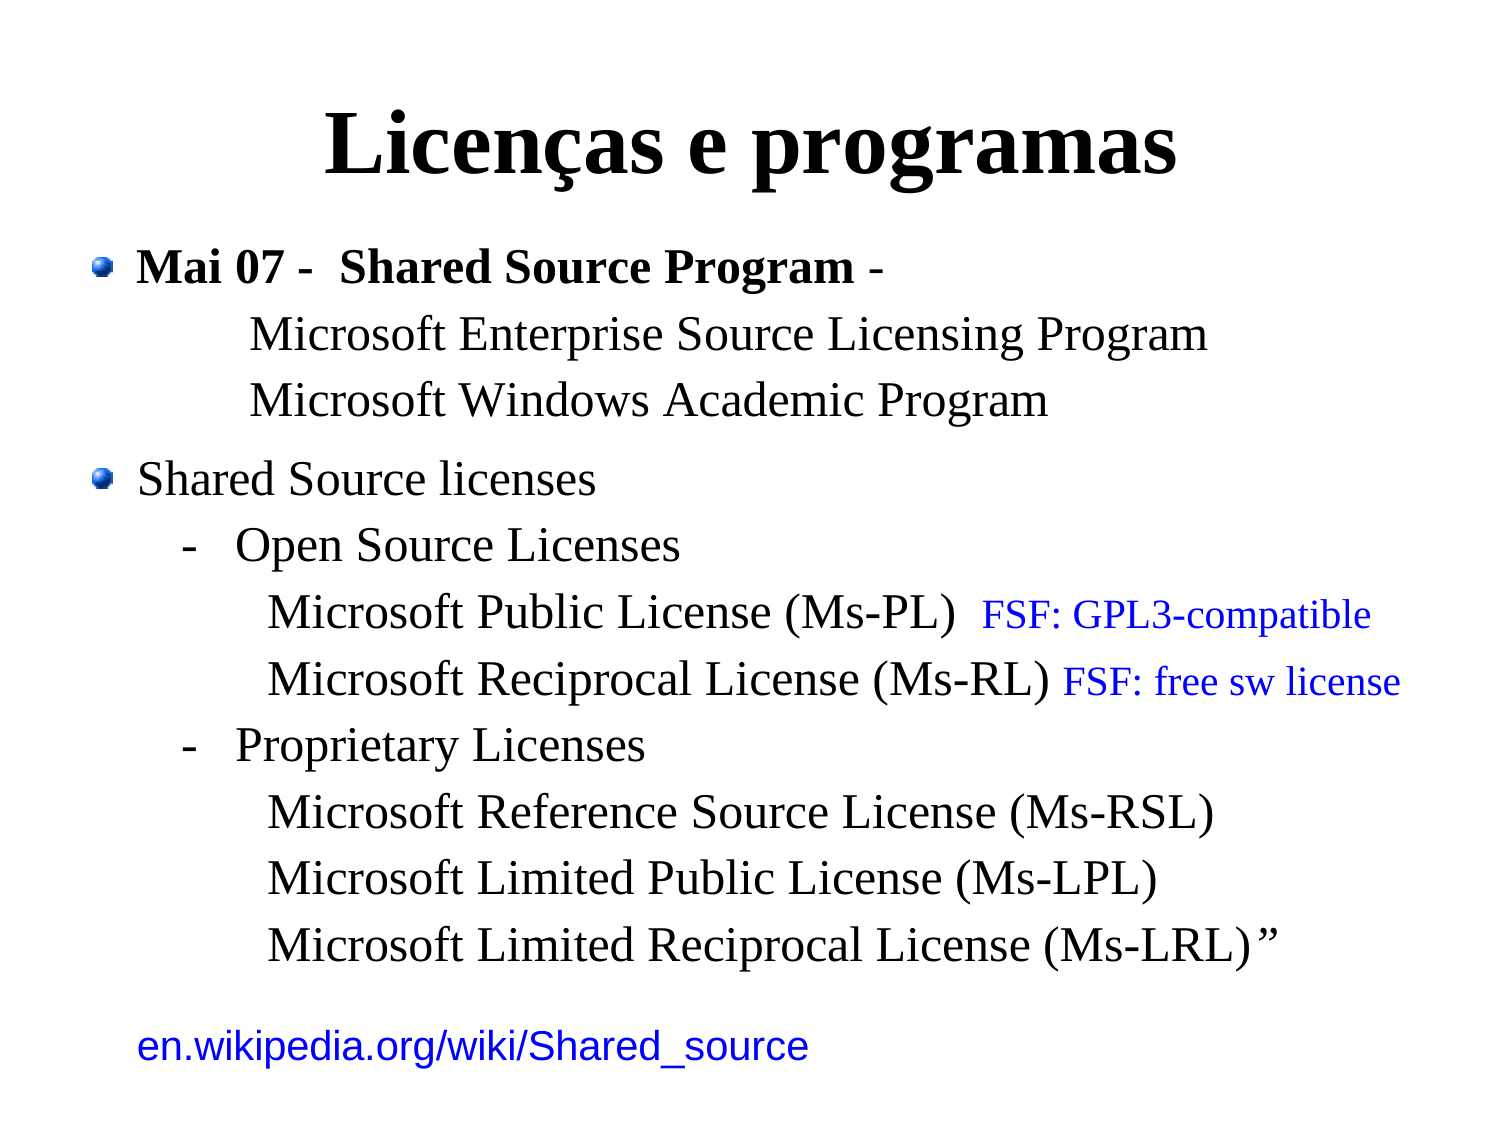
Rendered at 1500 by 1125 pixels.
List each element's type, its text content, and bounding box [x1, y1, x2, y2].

title Licenças e programas [87, 62, 1416, 220]
text_box Mai 07 - Shared Source Program - Microsoft Enterprise Source Licensing Program Microsoft Windows Academic Program Shared Source licenses - Open Source Licenses Microsoft Public License (Ms-PL) FSF: GPL3-compatible Microsoft Reciprocal License (Ms-RL) FSF: free sw license - Proprietary Licenses Microsoft Reference Source License (Ms-RSL) Microsoft Limited Public License (Ms-LPL) Microsoft Limited Reciprocal License (Ms-LRL)” en.wikipedia.org/wiki/Shared_source [77, 220, 1421, 1087]
